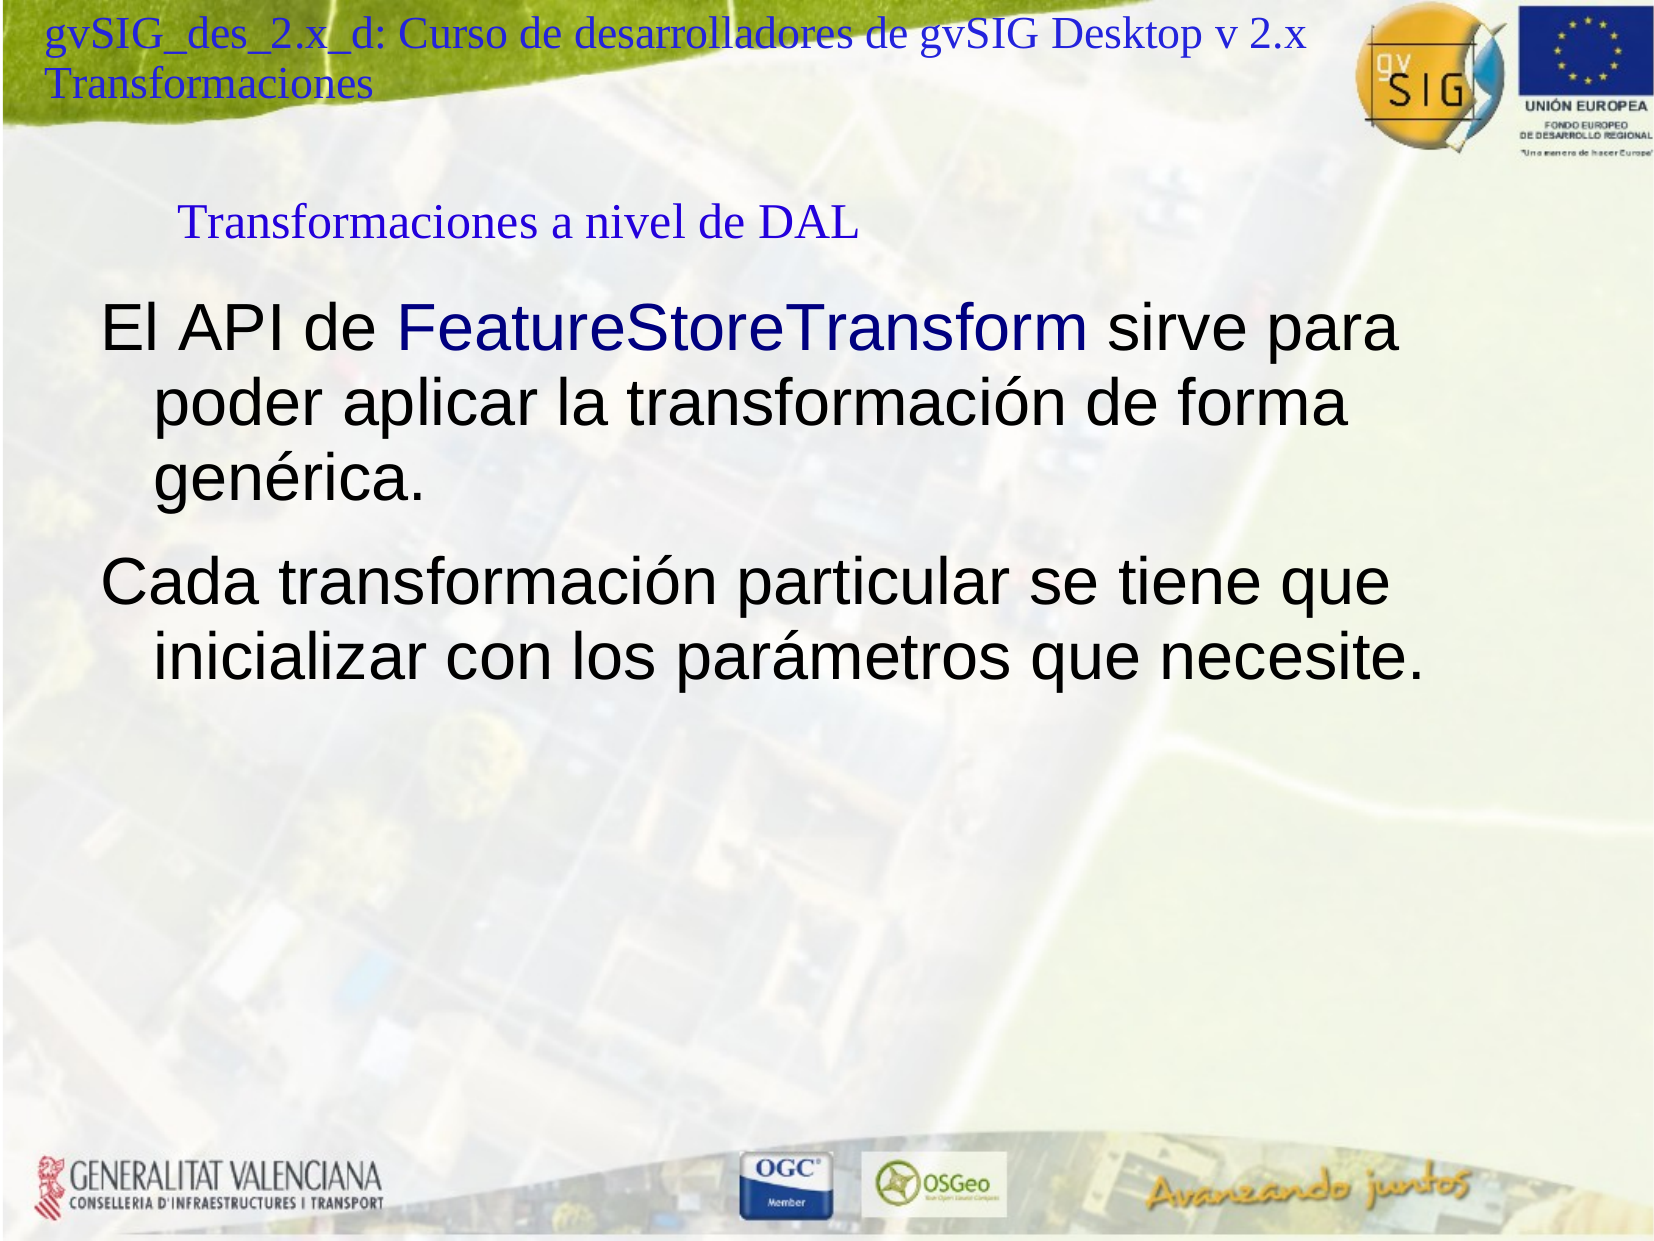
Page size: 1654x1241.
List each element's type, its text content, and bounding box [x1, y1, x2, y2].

title Transformaciones a nivel de DAL [177, 95, 1329, 290]
list El API de FeatureStoreTransform sirve para poder aplicar la transformación de forma genérica. Cada transformación particular se tiene que inicializar con los parámetros que necesite. [82, 290, 1571, 931]
picture [2, 0, 1654, 1241]
